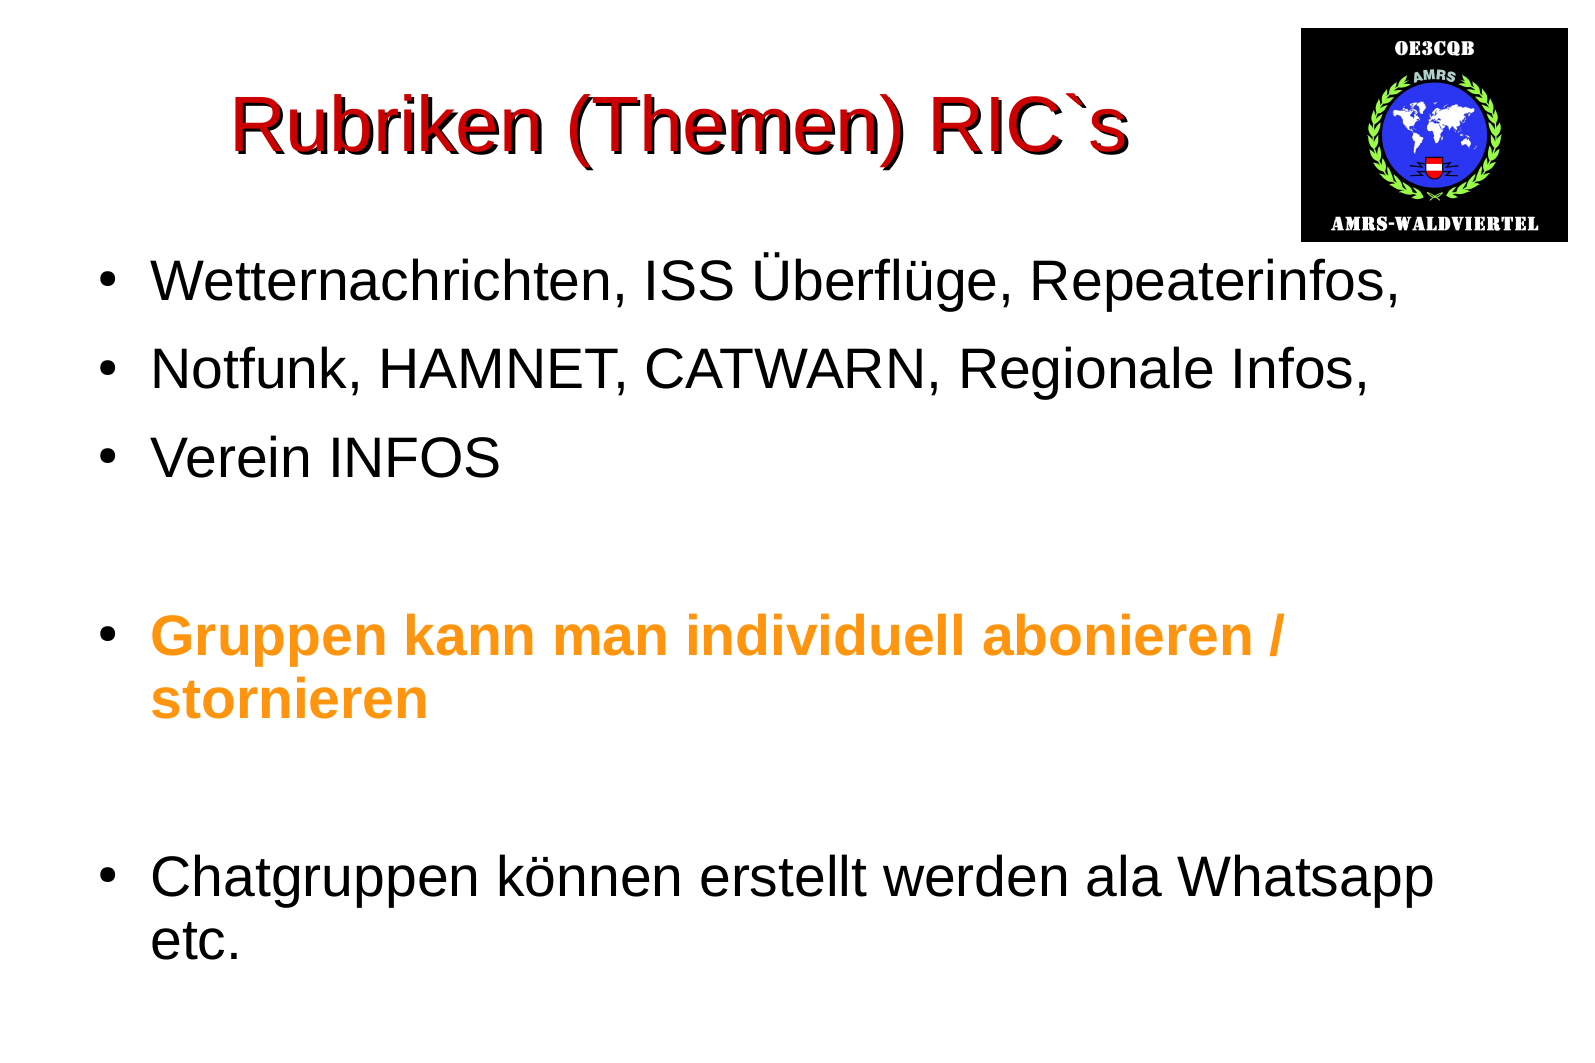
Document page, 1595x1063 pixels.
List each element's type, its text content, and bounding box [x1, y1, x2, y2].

list Wetternachrichten, ISS Überflüge, Repeaterinfos, Notfunk, HAMNET, CATWARN, Regionale Infos, Verein INFOS Gruppen kann man individuell abonieren / stornieren Chatgruppen können erstellt werden ala Whatsapp etc. [79, 248, 1515, 1062]
title Rubriken (Themen) RIC`s [59, 35, 1300, 213]
picture [1301, 28, 1568, 242]
